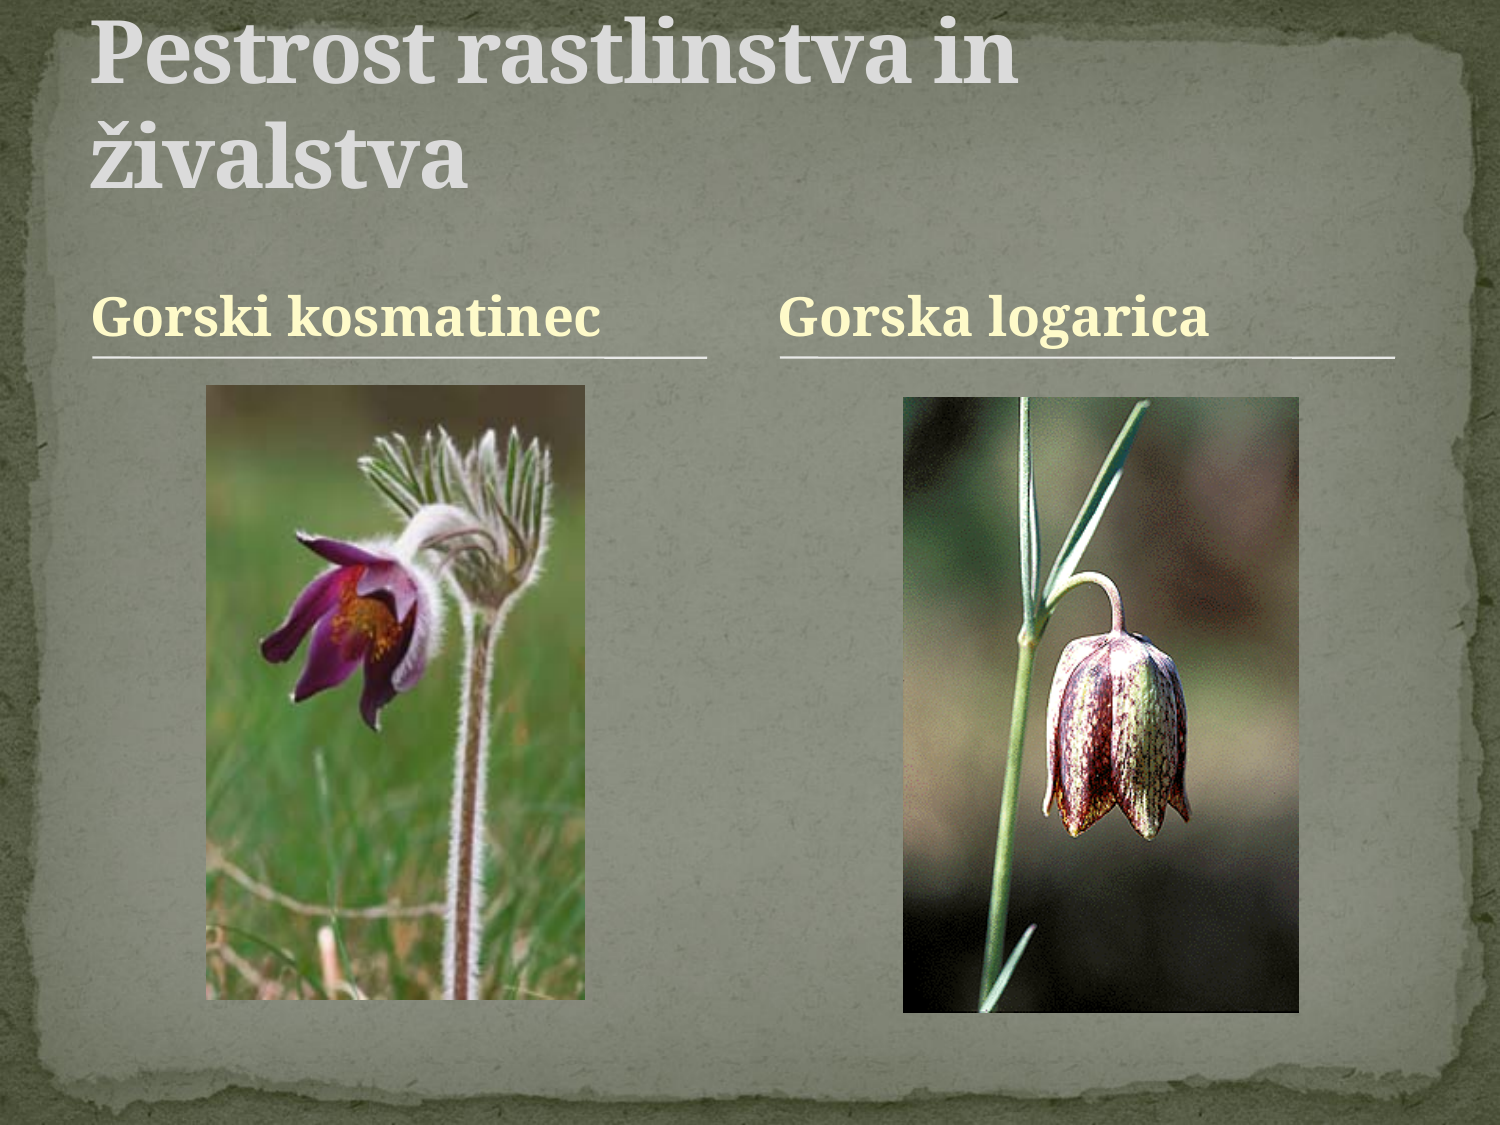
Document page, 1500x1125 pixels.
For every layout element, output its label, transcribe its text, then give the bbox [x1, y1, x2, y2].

list [75, 361, 738, 1004]
picture [0, 0, 1500, 1125]
list Gorski kosmatinec [75, 229, 738, 355]
title Pestrost rastlinstva in živalstva [75, 25, 1425, 213]
list Gorska logarica [762, 229, 1426, 355]
